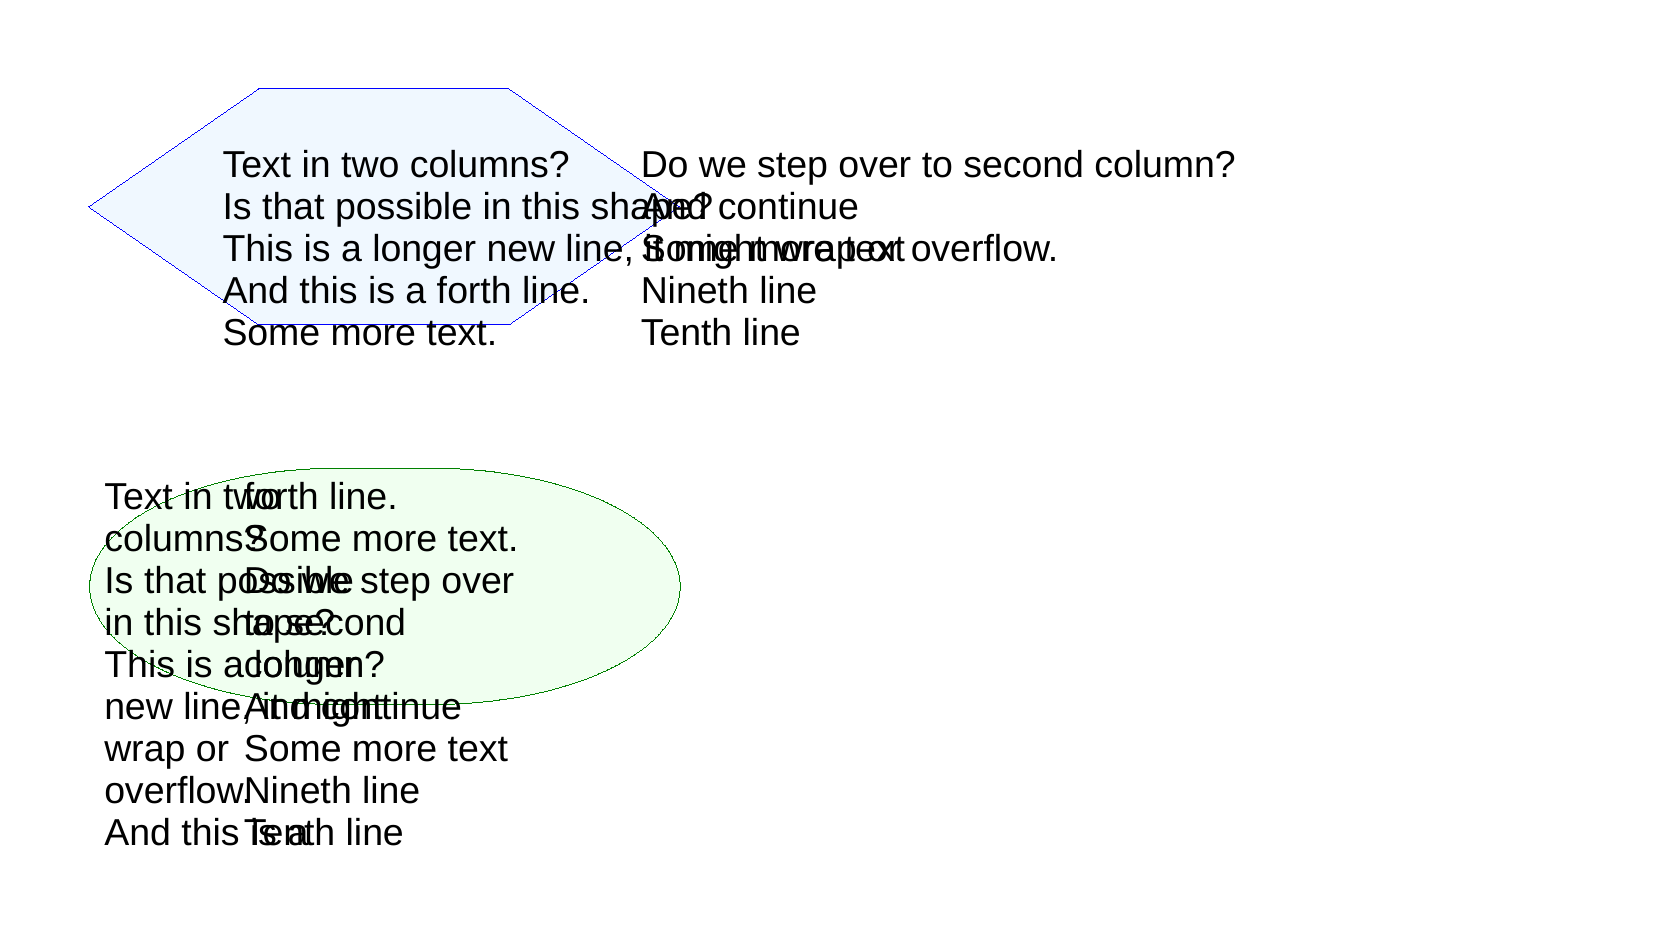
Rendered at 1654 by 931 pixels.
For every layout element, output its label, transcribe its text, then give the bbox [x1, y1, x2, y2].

text_box Text in two columns? Is that possible in this shape? This is a longer new line, it might wrap or overflow. And this is a forth line. Some more text. Do we step over to second column? And continue Some more text Nineth line Tenth line [89, 468, 681, 705]
text_box Text in two columns? Is that possible in this shape? This is a longer new line, it might wrap or overflow. And this is a forth line. Some more text. Do we step over to second column? And continue Some more text Nineth line Tenth line [88, 88, 669, 325]
